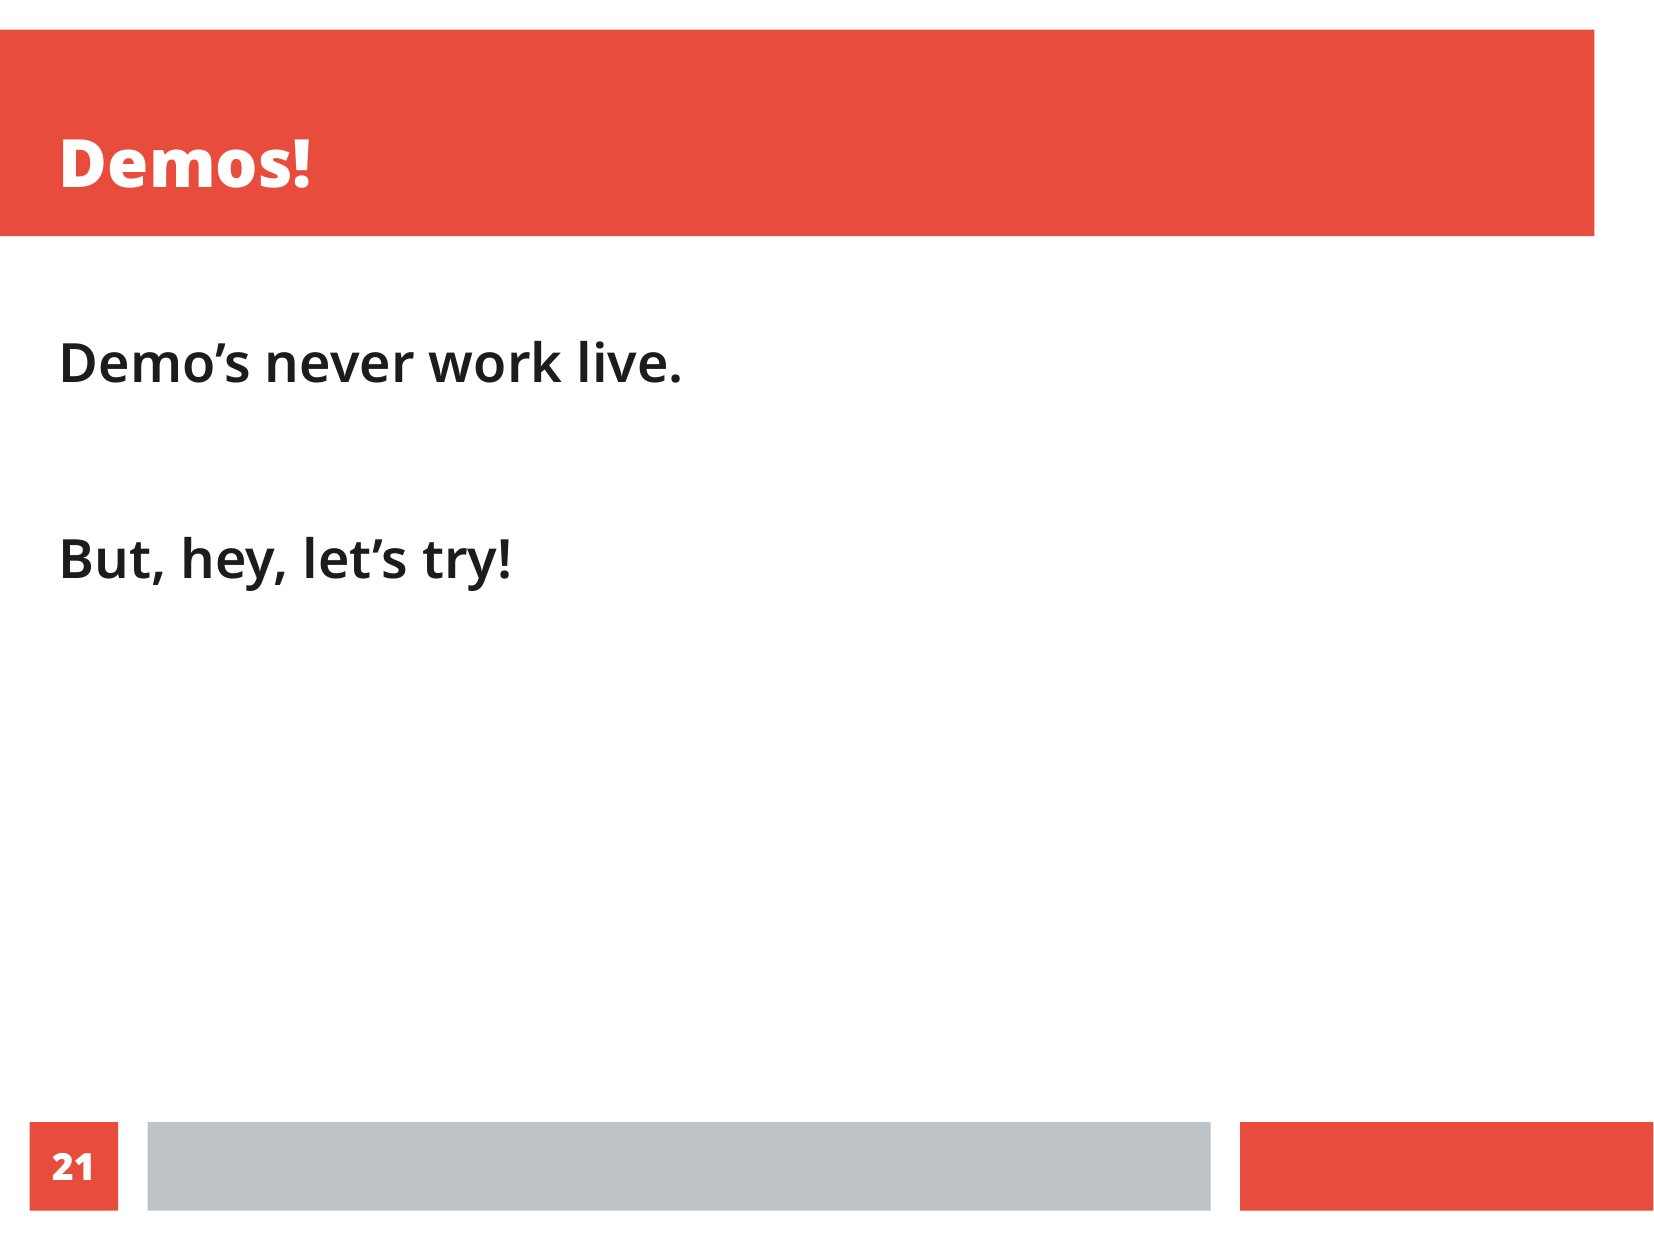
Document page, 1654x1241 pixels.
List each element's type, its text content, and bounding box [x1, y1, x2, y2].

list Demo’s never work live. But, hey, let’s try! [59, 324, 1565, 1093]
title Demos! [59, 59, 1595, 207]
